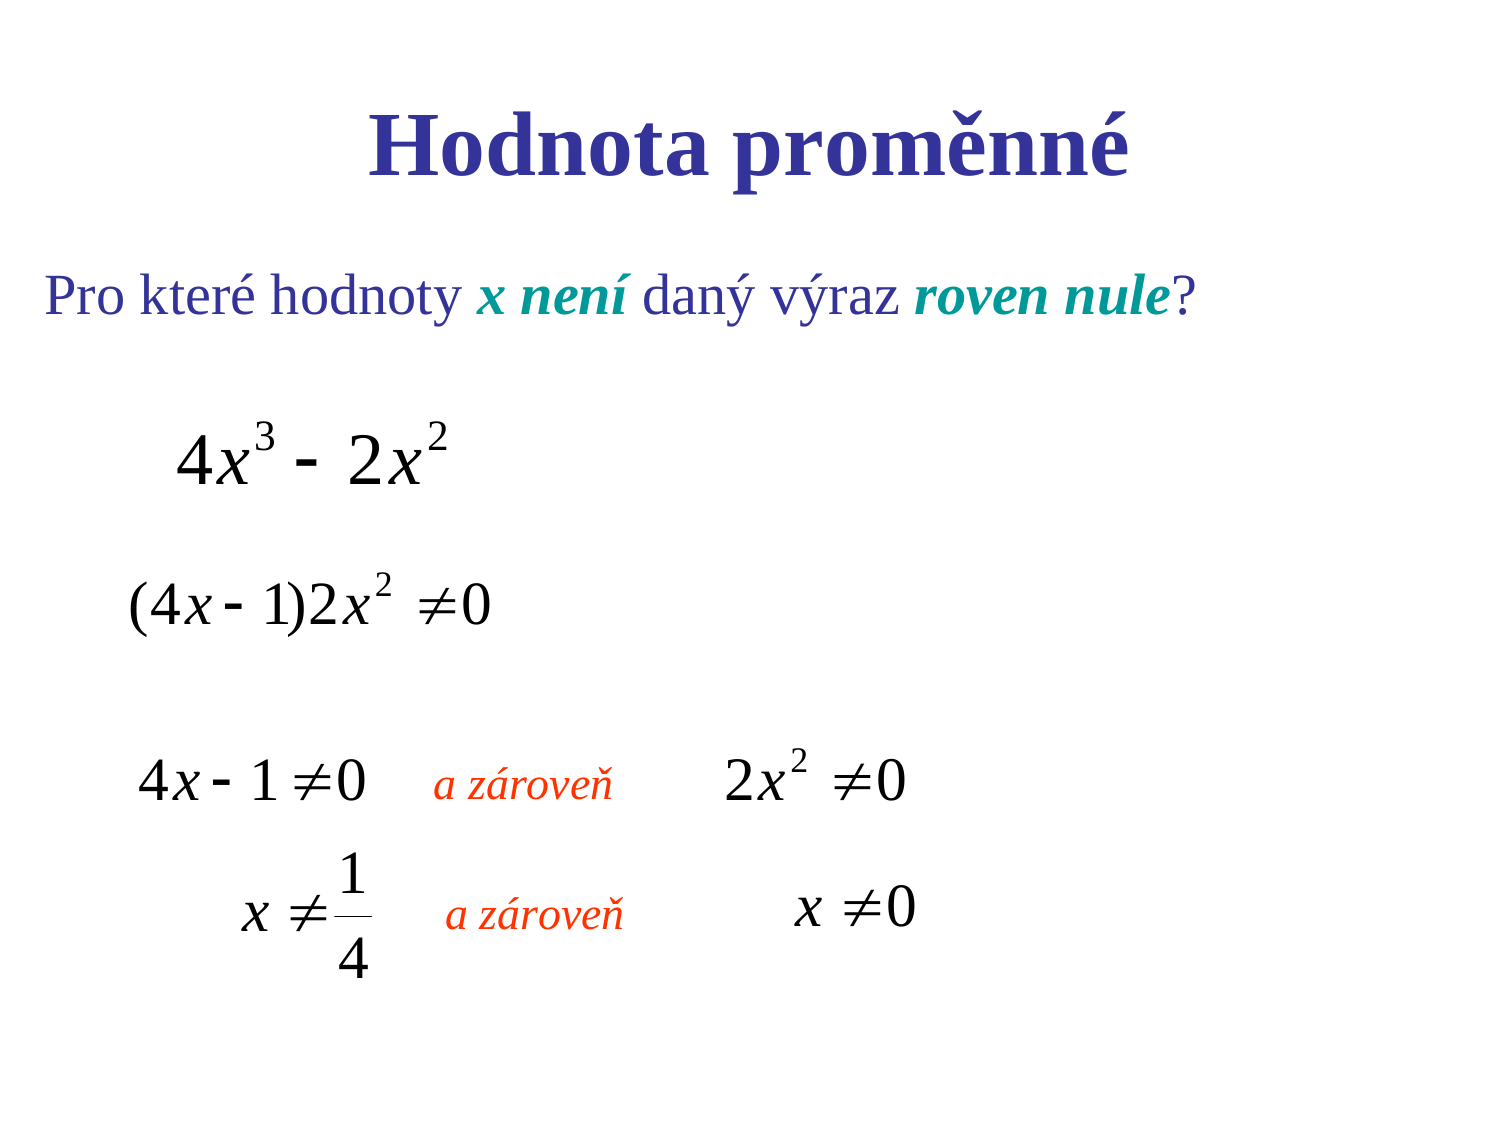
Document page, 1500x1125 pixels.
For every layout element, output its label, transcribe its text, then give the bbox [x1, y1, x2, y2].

chart [783, 869, 928, 942]
text_box [164, 403, 462, 503]
chart [229, 834, 384, 993]
chart [120, 557, 500, 650]
text_box a zároveň [430, 869, 703, 953]
text_box Pro které hodnoty x není daný výraz roven nule? [29, 219, 1412, 362]
chart [715, 733, 916, 816]
chart [129, 743, 376, 816]
text_box a zároveň [419, 739, 691, 823]
title Hodnota proměnné [75, 45, 1426, 233]
